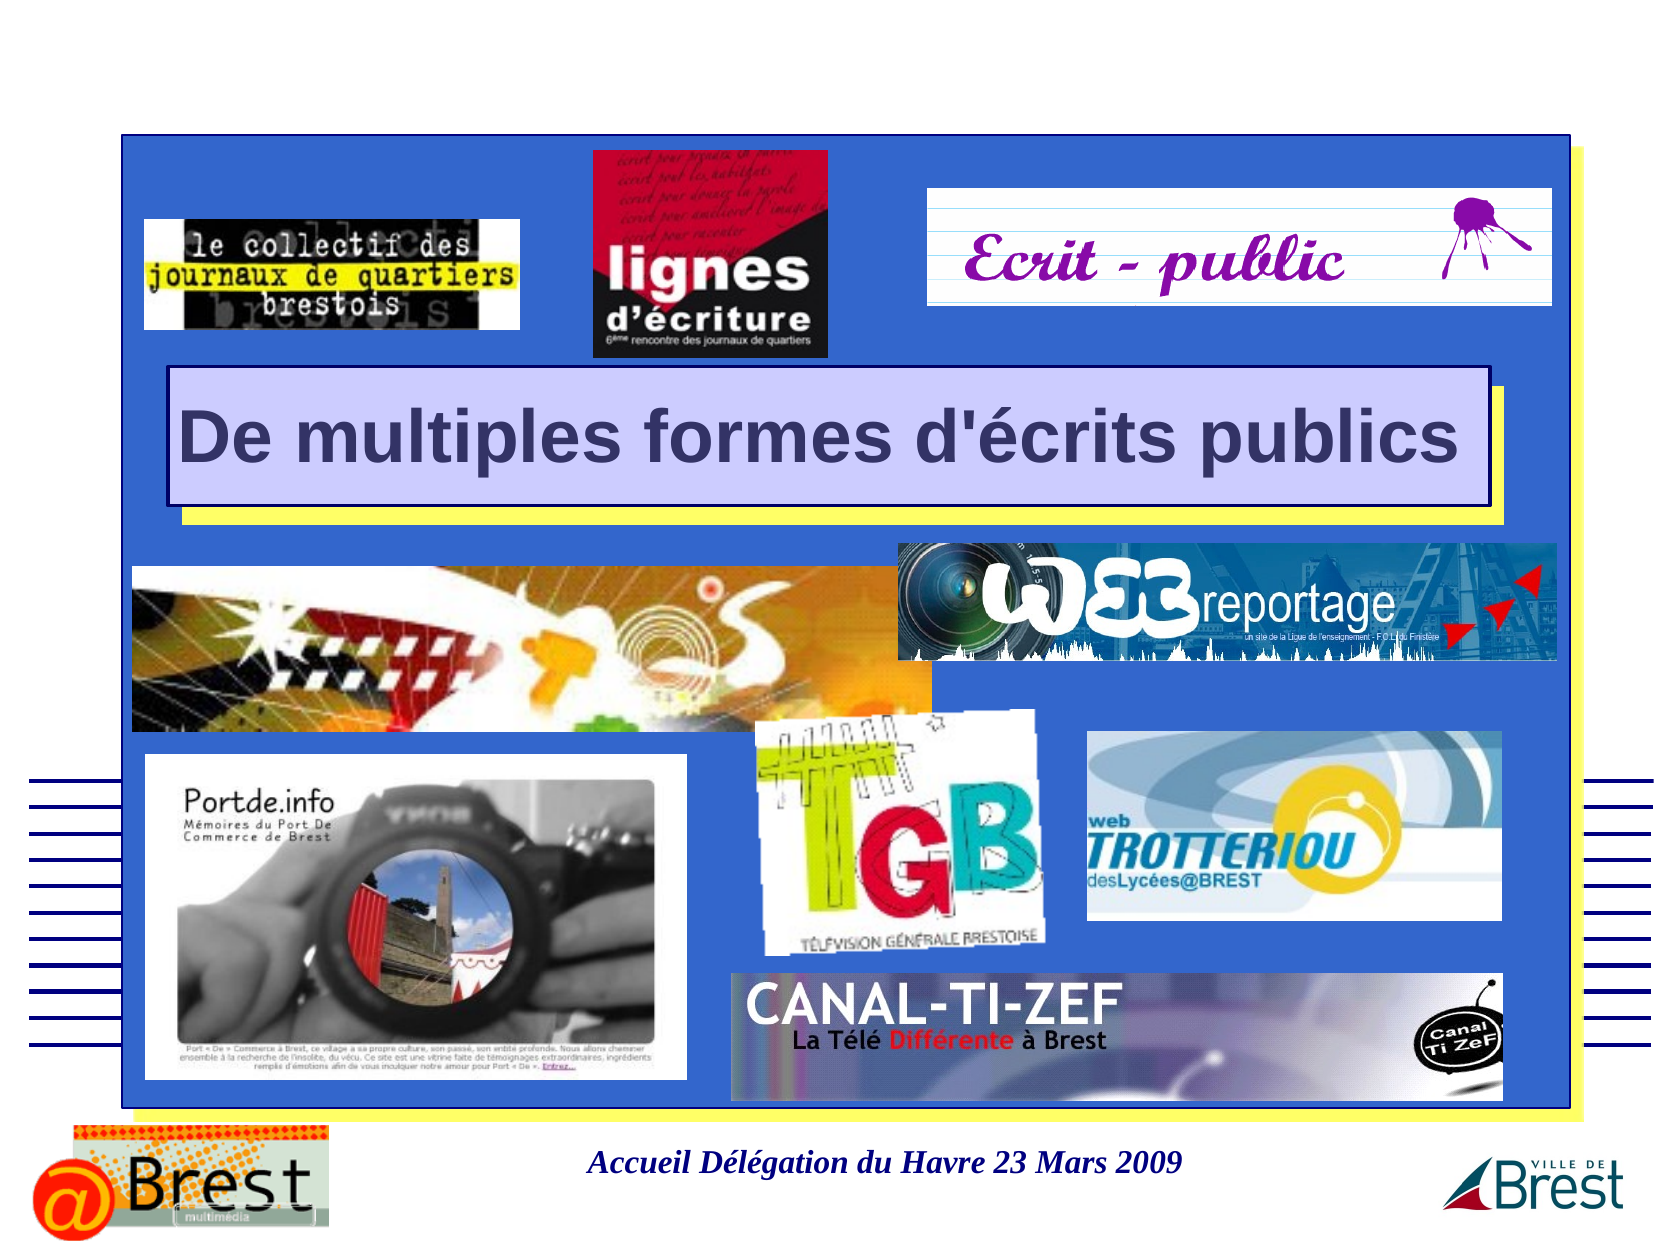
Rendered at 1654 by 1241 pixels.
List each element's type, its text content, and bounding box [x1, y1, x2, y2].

chart [1087, 731, 1502, 921]
picture [927, 188, 1552, 306]
picture [593, 150, 828, 359]
picture [144, 219, 520, 330]
picture [132, 543, 1557, 956]
picture [145, 754, 687, 1080]
picture [28, 1125, 329, 1241]
text_box De multiples formes d'écrits publics [177, 394, 1527, 483]
picture [731, 973, 1503, 1101]
picture [1506, 543, 1547, 551]
text_box [168, 367, 1504, 525]
picture [1414, 1128, 1651, 1238]
